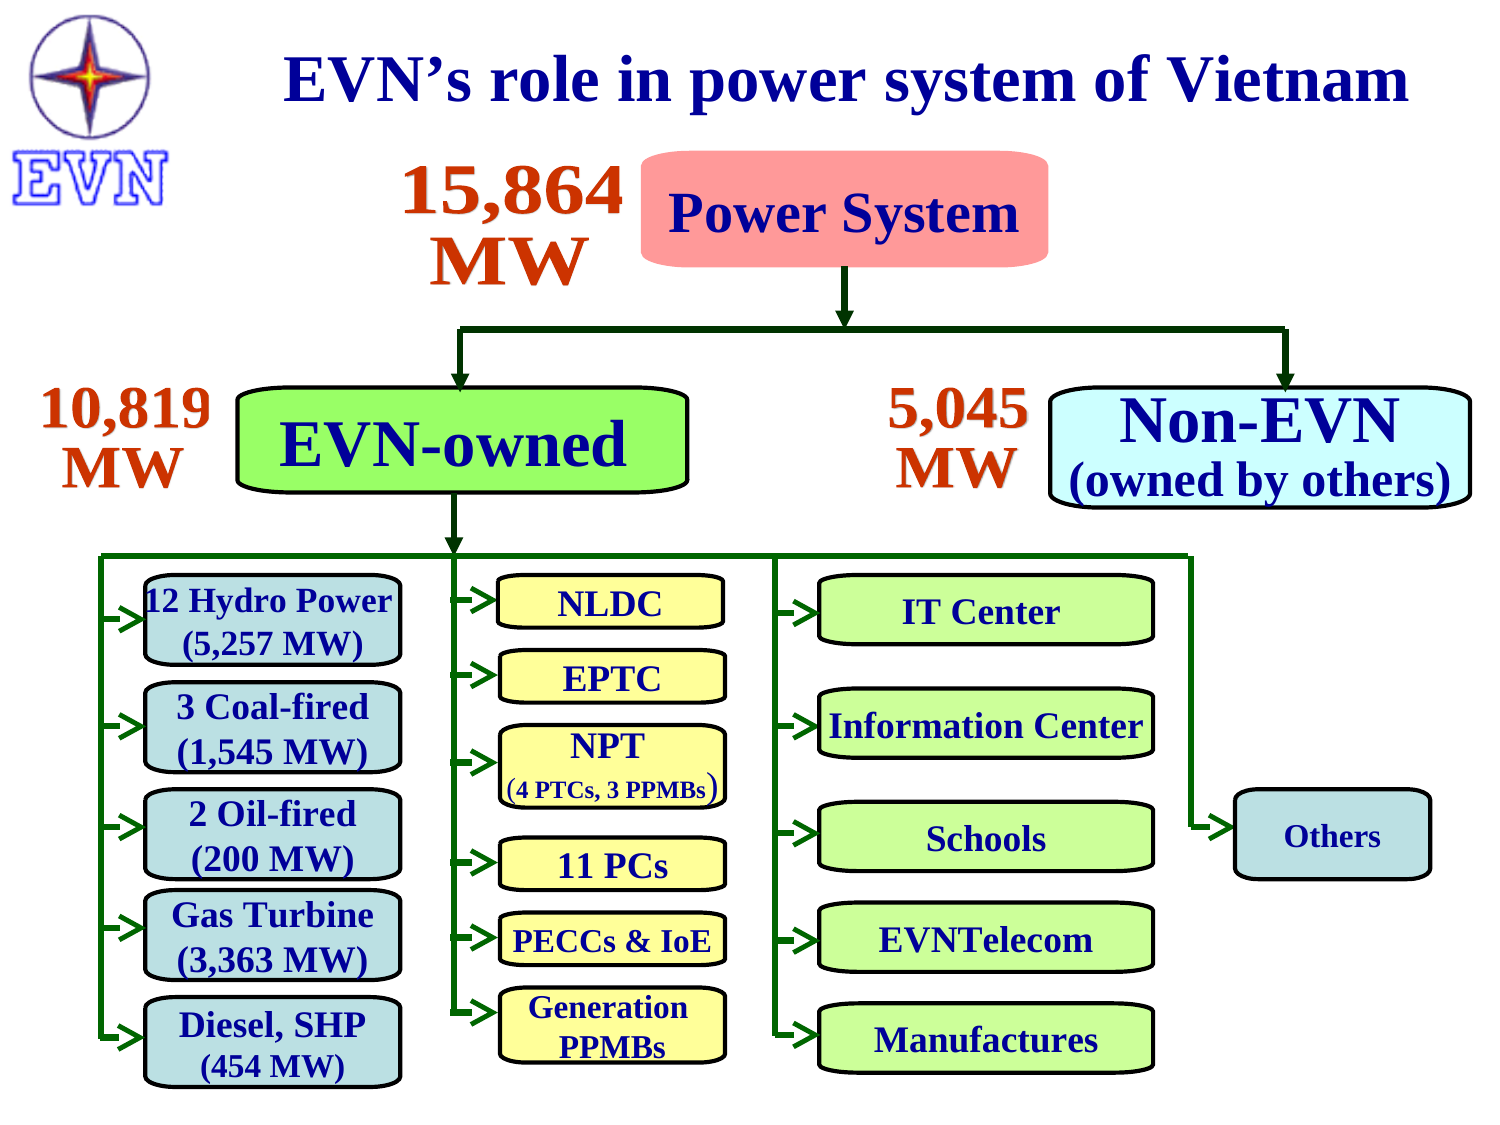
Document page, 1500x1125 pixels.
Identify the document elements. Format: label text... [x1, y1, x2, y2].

text_box 5,045 MW [955, 448, 1018, 489]
text_box 5,045 MW [1000, 388, 1027, 428]
text_box 15,864 MW [546, 165, 583, 214]
text_box IT Center [819, 574, 1154, 645]
text_box Generation PPMBs [500, 987, 726, 1063]
text_box 10,819 MW [122, 448, 184, 489]
text_box 5,045 MW [896, 448, 954, 488]
text_box Manufactures [819, 1003, 1154, 1073]
text_box 2 Oil-fired (200 MW) [145, 789, 401, 880]
text_box 15,864 MW [508, 237, 589, 286]
text_box 10,819 MW [154, 387, 178, 428]
text_box 15,864 MW [430, 237, 505, 285]
picture [0, 0, 179, 223]
text_box 3 Coal-fired (1,545 MW) [145, 682, 401, 773]
text_box Gas Turbine (3,363 MW) [145, 890, 401, 981]
text_box PECCs & IoE [500, 912, 726, 966]
text_box EPTC [500, 650, 726, 703]
text_box 15,864 MW [482, 202, 499, 225]
text_box 10,819 MW [72, 387, 100, 428]
text_box 10,819 MW [62, 447, 120, 488]
text_box 5,045 MW [889, 388, 917, 428]
text_box 15,864 MW [504, 165, 541, 214]
text_box 15,864 MW [585, 166, 623, 214]
text_box 10,819 MW [102, 418, 116, 437]
text_box 10,819 MW [119, 387, 148, 428]
text_box Others [1235, 789, 1431, 880]
text_box Information Center [819, 688, 1154, 758]
text_box Non-EVN (owned by others) [1050, 387, 1471, 508]
text_box 5,045 MW [919, 418, 933, 437]
text_box 15,864 MW [404, 166, 436, 214]
text_box 12 Hydro Power (5,257 MW) [145, 574, 401, 665]
text_box Schools [819, 801, 1154, 872]
text_box NPT (4 PTCs, 3 PPMBs) [500, 725, 726, 808]
text_box EVNTelecom [819, 902, 1154, 972]
text_box Power System [642, 152, 1047, 266]
text_box Diesel, SHP (454 MW) [145, 997, 401, 1087]
text_box 10,819 MW [182, 387, 209, 428]
text_box 5,045 MW [966, 387, 997, 428]
text_box 5,045 MW [936, 387, 964, 428]
title EVN’s role in power system of Vietnam [262, 37, 1450, 113]
text_box 15,864 MW [443, 166, 479, 214]
text_box 10,819 MW [43, 387, 67, 428]
text_box EVN-owned [237, 387, 688, 493]
text_box NLDC [497, 575, 723, 628]
text_box 11 PCs [500, 837, 726, 891]
